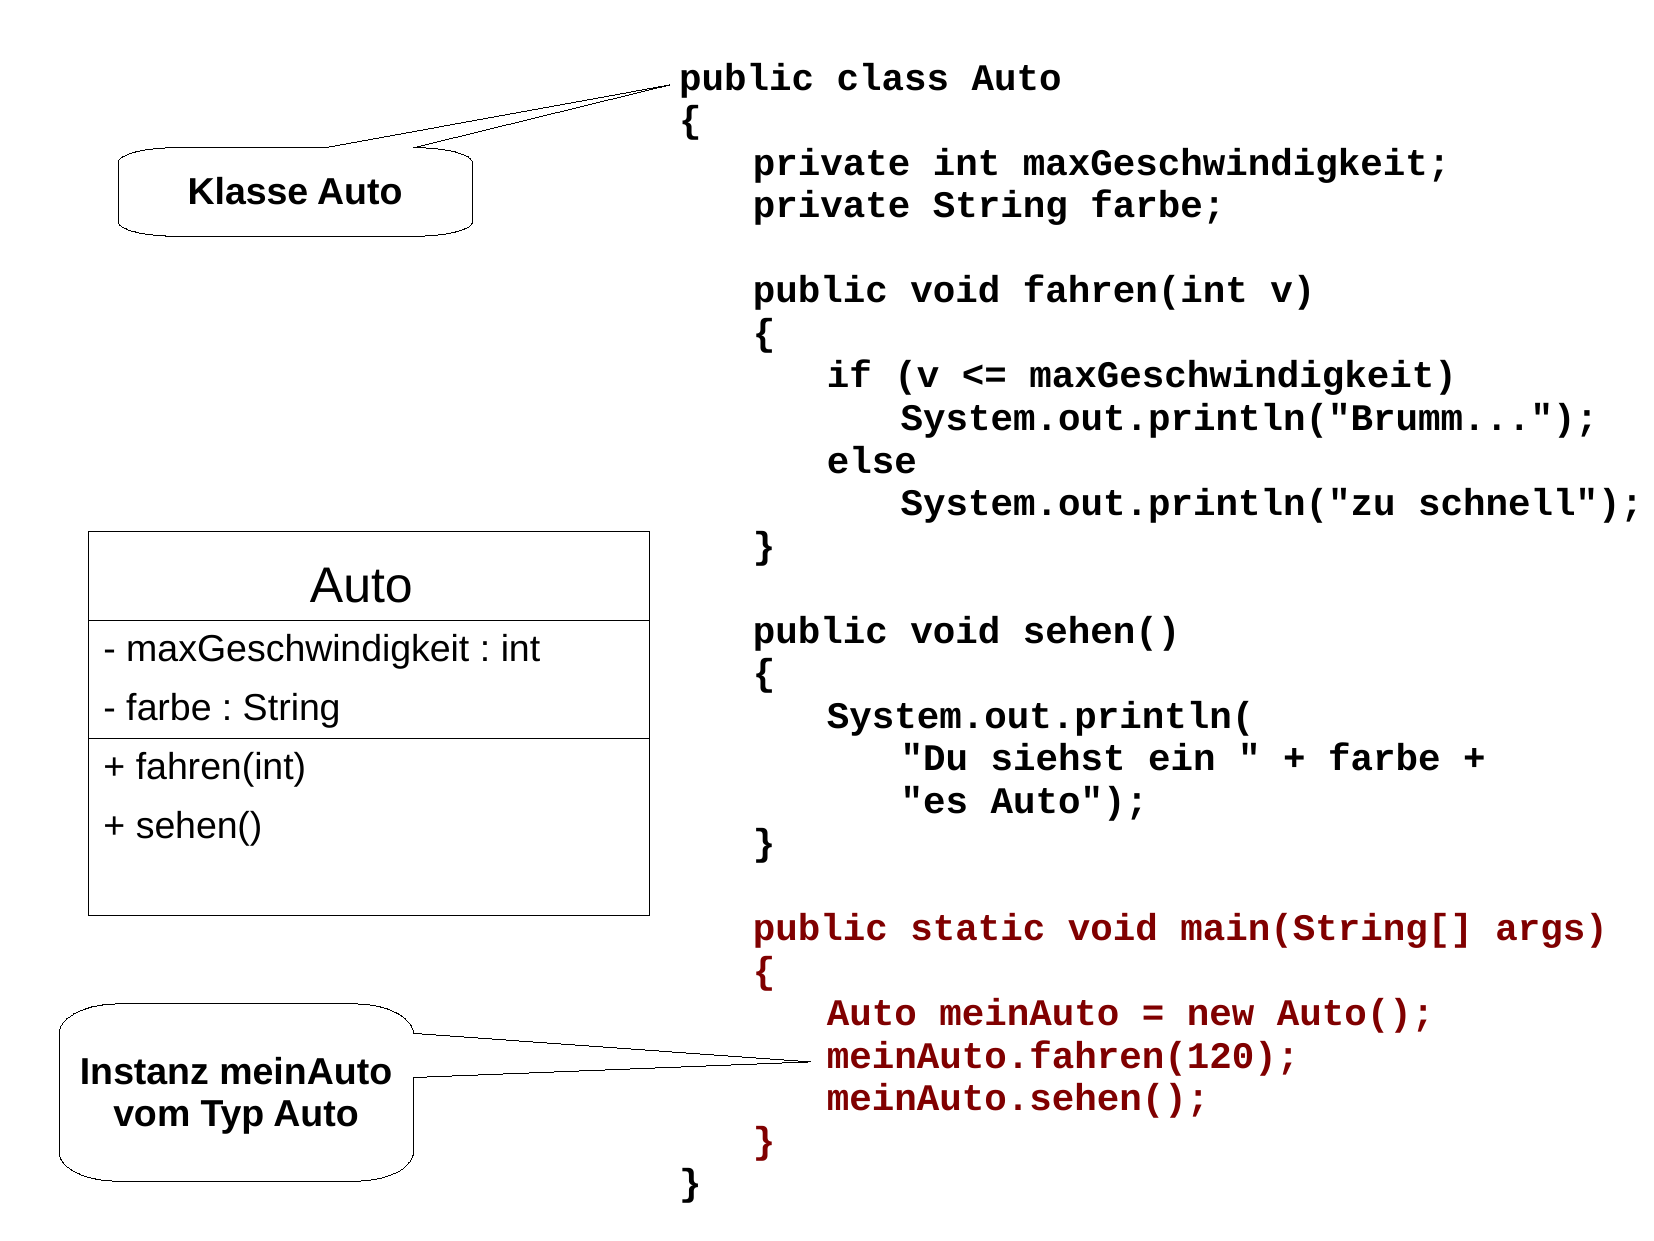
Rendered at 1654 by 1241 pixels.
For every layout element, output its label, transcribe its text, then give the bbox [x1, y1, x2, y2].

text_box Instanz meinAuto vom Typ Auto [59, 1003, 811, 1182]
text_box - maxGeschwindigkeit : int [88, 620, 650, 679]
text_box + sehen() [88, 797, 650, 857]
subtitle public class Auto { private int maxGeschwindigkeit; private String farbe; public void fahren(int v) { if (v <= maxGeschwindigkeit) System.out.println("Brumm..."); else System.out.println("zu schnell"); } public void sehen() { System.out.println( "Du siehst ein " + farbe + "es Auto"); } public static void main(String[] args) { Auto meinAuto = new Auto(); meinAuto.fahren(120); meinAuto.sehen(); } } [679, 59, 1654, 1208]
text_box [88, 857, 650, 916]
text_box [88, 531, 650, 620]
text_box - farbe : String [88, 679, 650, 738]
text_box + fahren(int) [88, 738, 650, 797]
text_box Klasse Auto [118, 84, 670, 237]
text_box Auto [295, 549, 443, 620]
